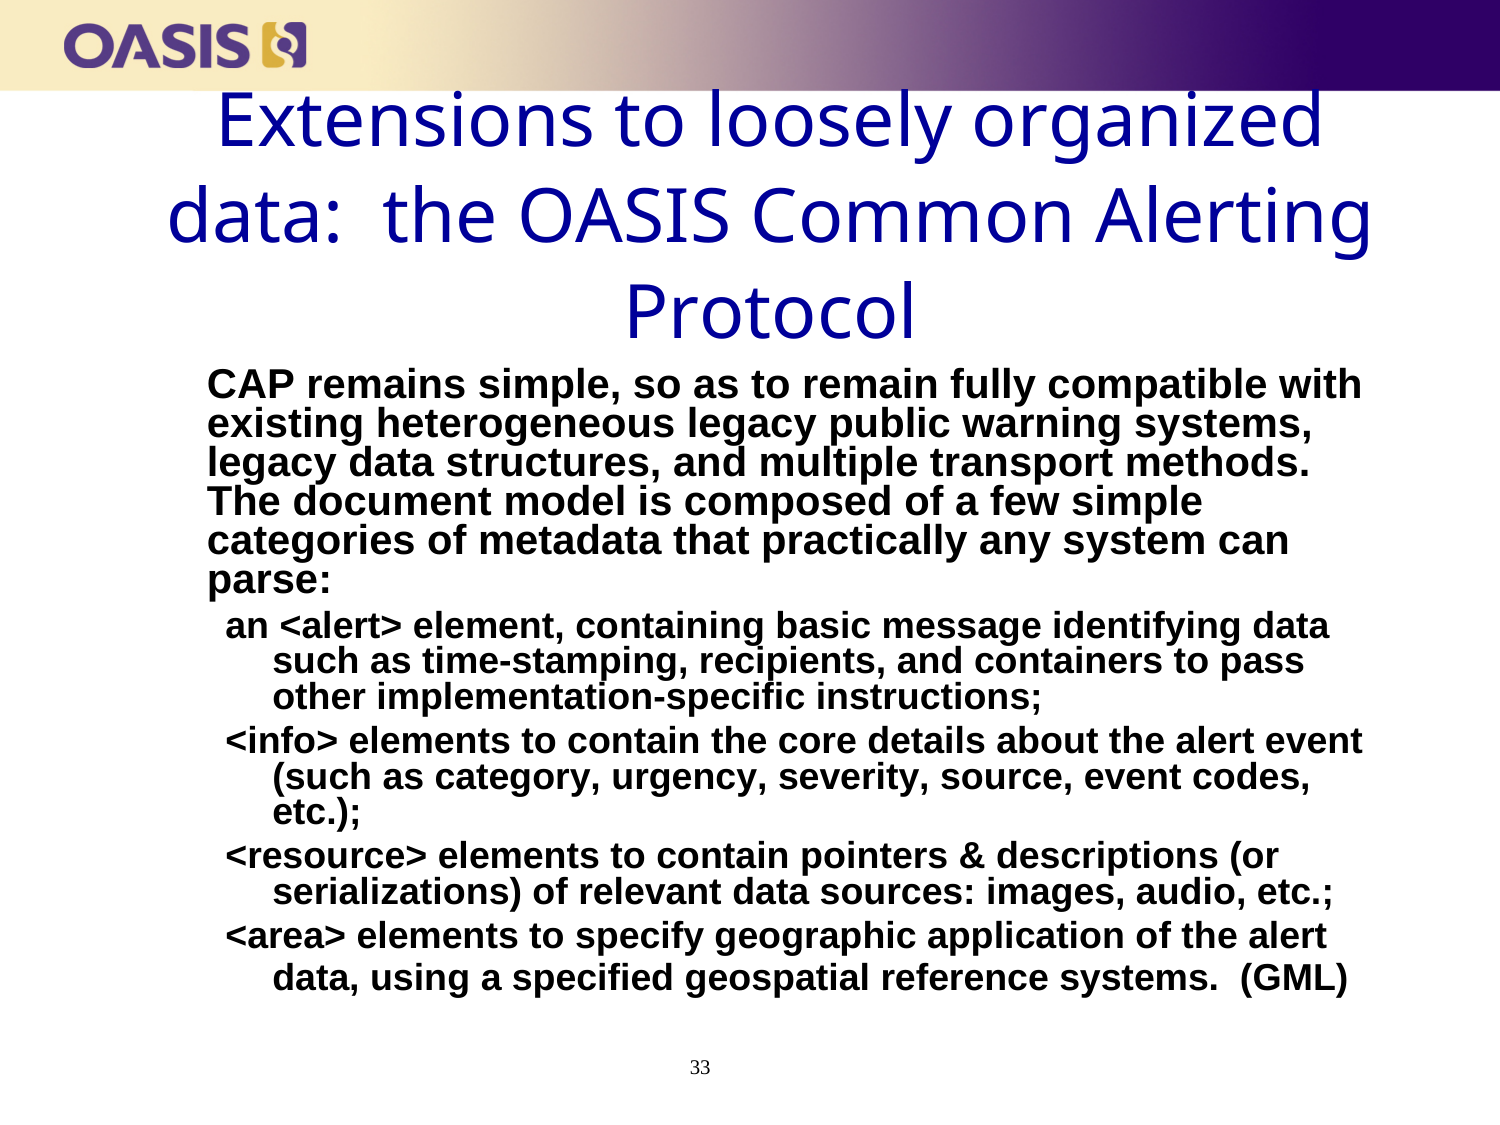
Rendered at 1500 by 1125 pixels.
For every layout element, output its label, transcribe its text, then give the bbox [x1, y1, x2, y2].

picture [0, 0, 1500, 1125]
title Extensions to loosely organized data: the OASIS Common Alerting Protocol [150, 74, 1392, 366]
list CAP remains simple, so as to remain fully compatible with existing heterogeneous legacy public warning systems, legacy data structures, and multiple transport methods. The document model is composed of a few simple categories of metadata that practically any system can parse: an <alert> element, containing basic message identifying data such as time-stamping, recipients, and containers to pass other implementation-specific instructions; <info> elements to contain the core details about the alert event (such as category, urgency, severity, source, event codes, etc.); <resource> elements to contain pointers & descriptions (or serializations) of relevant data sources: images, audio, etc.; <area> elements to specify geographic application of the alert data, using a specified geospatial reference systems. (GML)‏ [192, 359, 1403, 1091]
